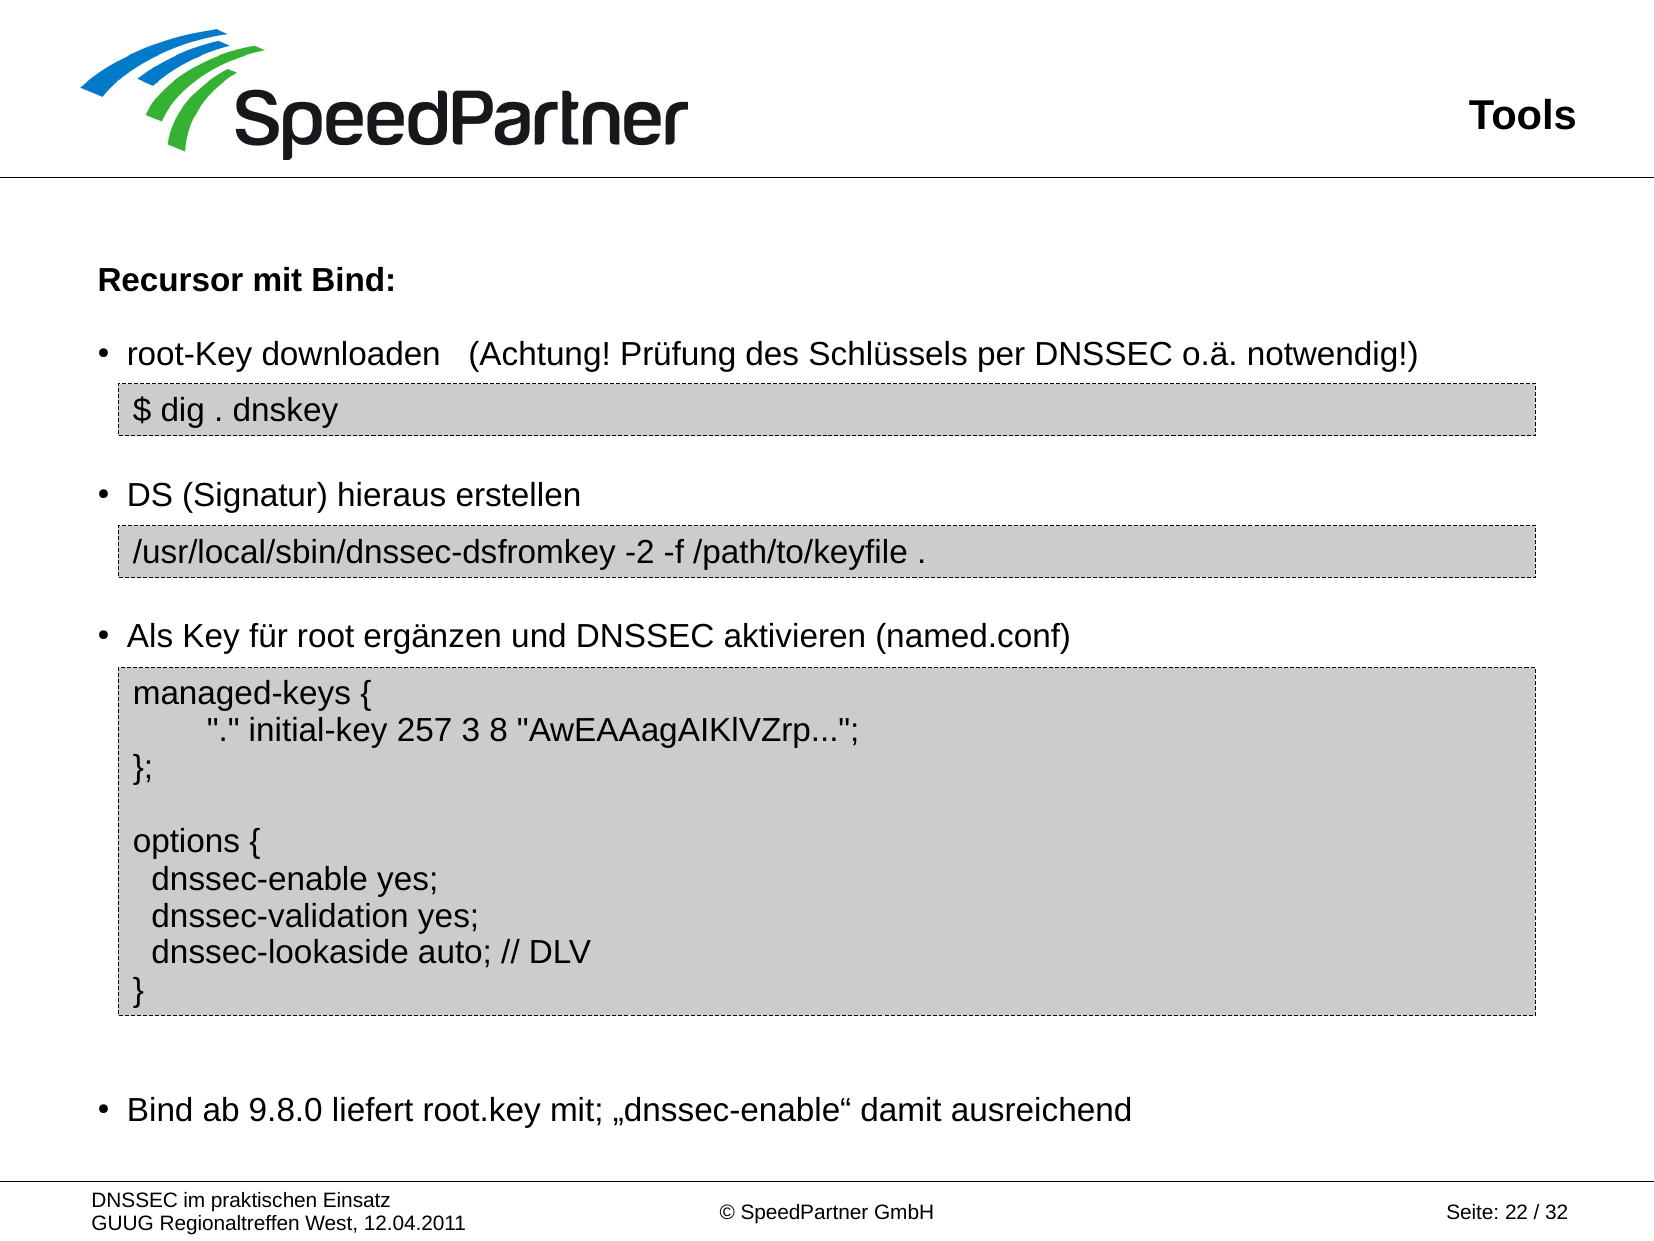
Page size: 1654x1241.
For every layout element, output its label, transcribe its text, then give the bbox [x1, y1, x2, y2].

text_box managed-keys { "." initial-key 257 3 8 "AwEAAagAIKlVZrp..."; }; options { dnssec-enable yes; dnssec-validation yes; dnssec-lookaside auto; // DLV } [118, 667, 1536, 1016]
text_box $ dig . dnskey [118, 383, 1536, 436]
text_box Recursor mit Bind: root-Key downloaden (Achtung! Prüfung des Schlüssels per DNSSEC o.ä. notwendig!) DS (Signatur) hieraus erstellen Als Key für root ergänzen und DNSSEC aktivieren (named.conf) Bind ab 9.8.0 liefert root.key mit; „dnssec-enable“ damit ausreichend [82, 253, 1565, 1151]
picture [80, 29, 688, 160]
title Tools [590, 70, 1577, 160]
text_box /usr/local/sbin/dnssec-dsfromkey -2 -f /path/to/keyfile . [118, 525, 1536, 578]
